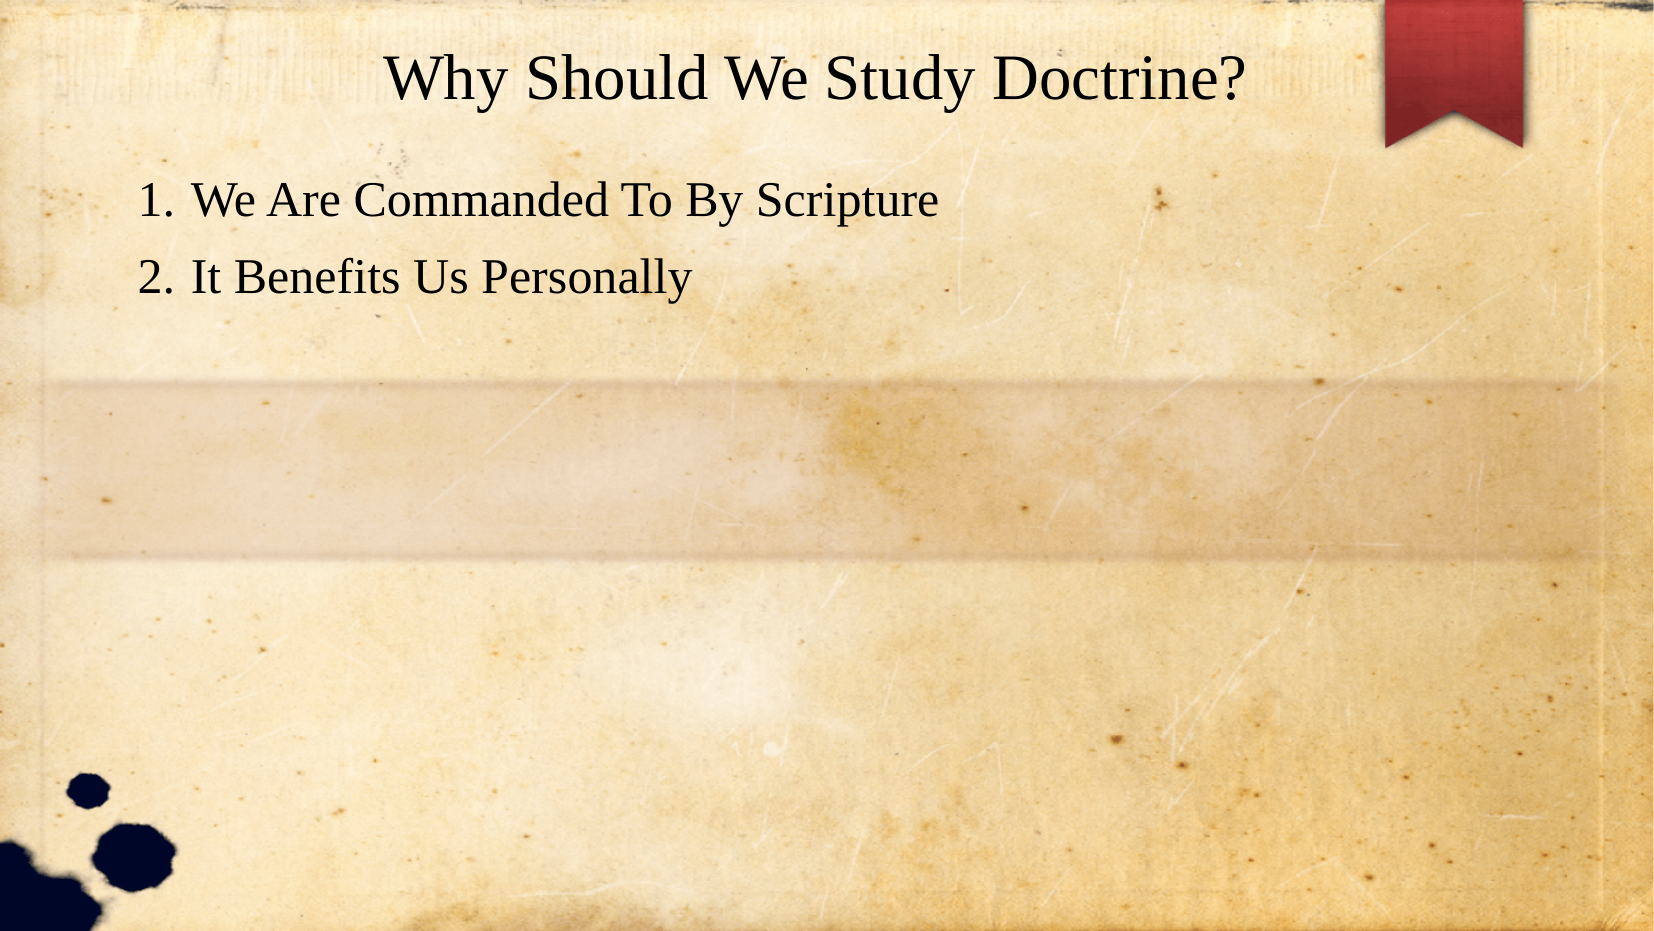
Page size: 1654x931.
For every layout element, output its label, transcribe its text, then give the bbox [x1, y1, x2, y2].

list We Are Commanded To By Scripture It Benefits Us Personally [120, 172, 1336, 331]
picture [0, 0, 1654, 931]
title Why Should We Study Doctrine? [71, 0, 1561, 156]
